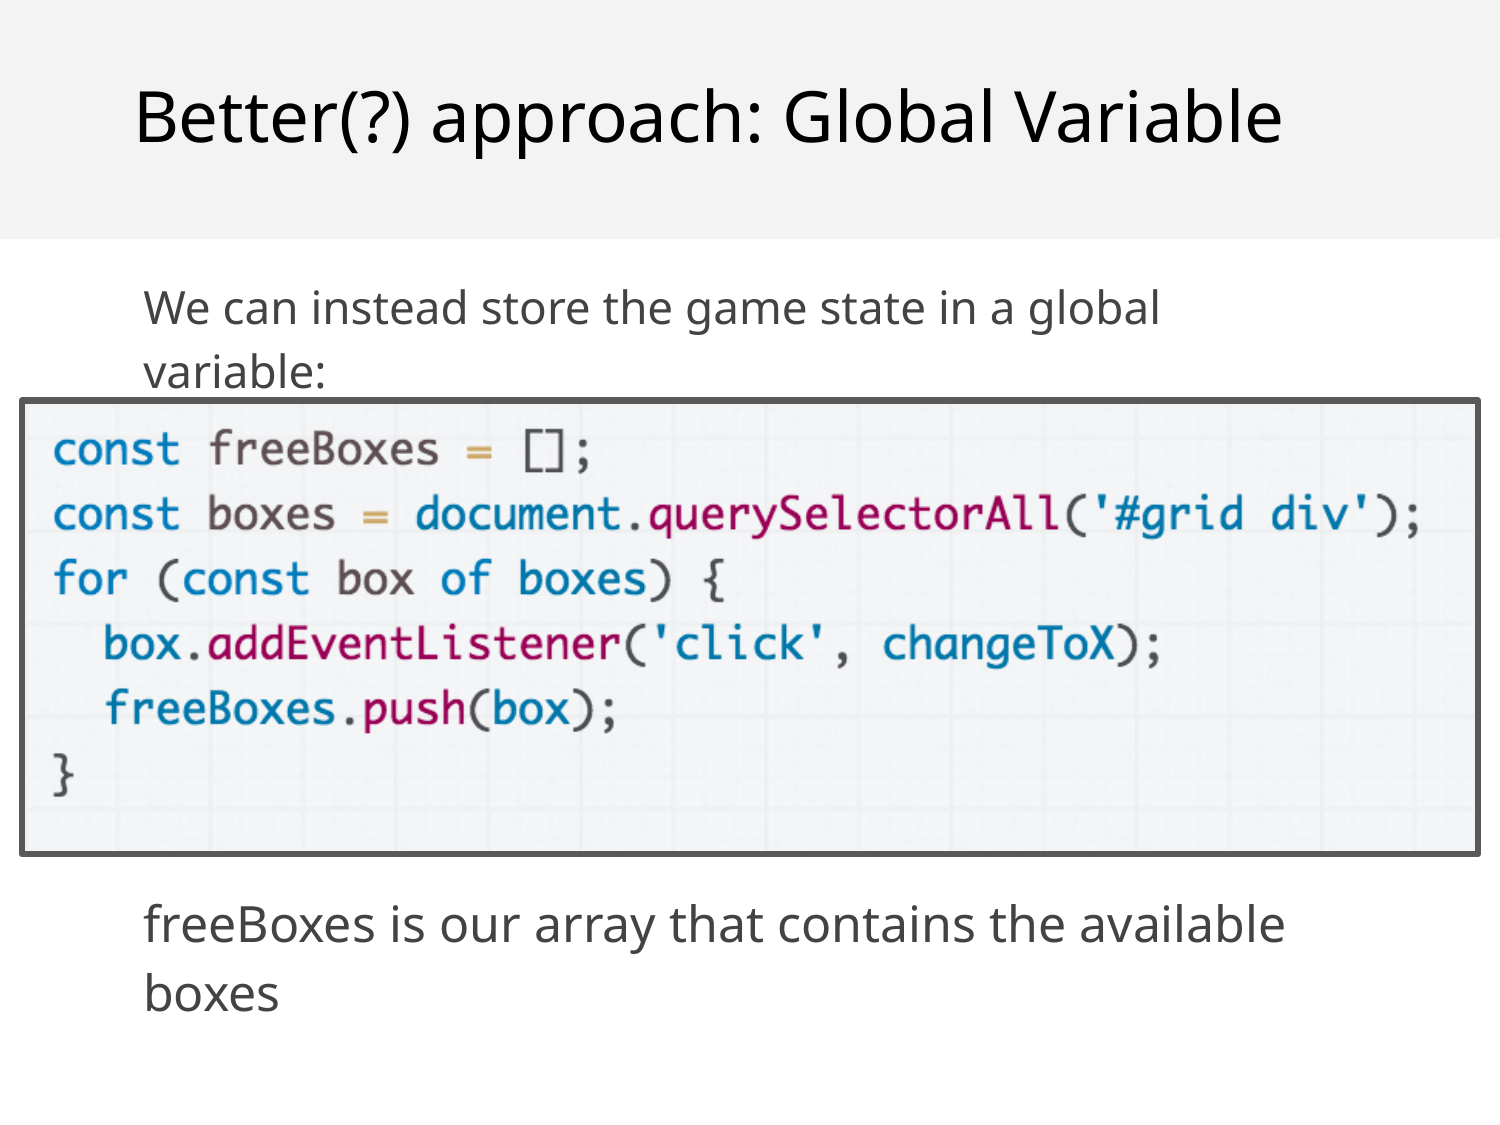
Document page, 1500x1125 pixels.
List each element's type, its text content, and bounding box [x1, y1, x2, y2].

list We can instead store the game state in a global variable: [128, 255, 1372, 367]
title Better(?) approach: Global Variable [118, 56, 1362, 183]
picture [24, 403, 1475, 851]
list freeBoxes is our array that contains the available boxes [128, 868, 1372, 1041]
